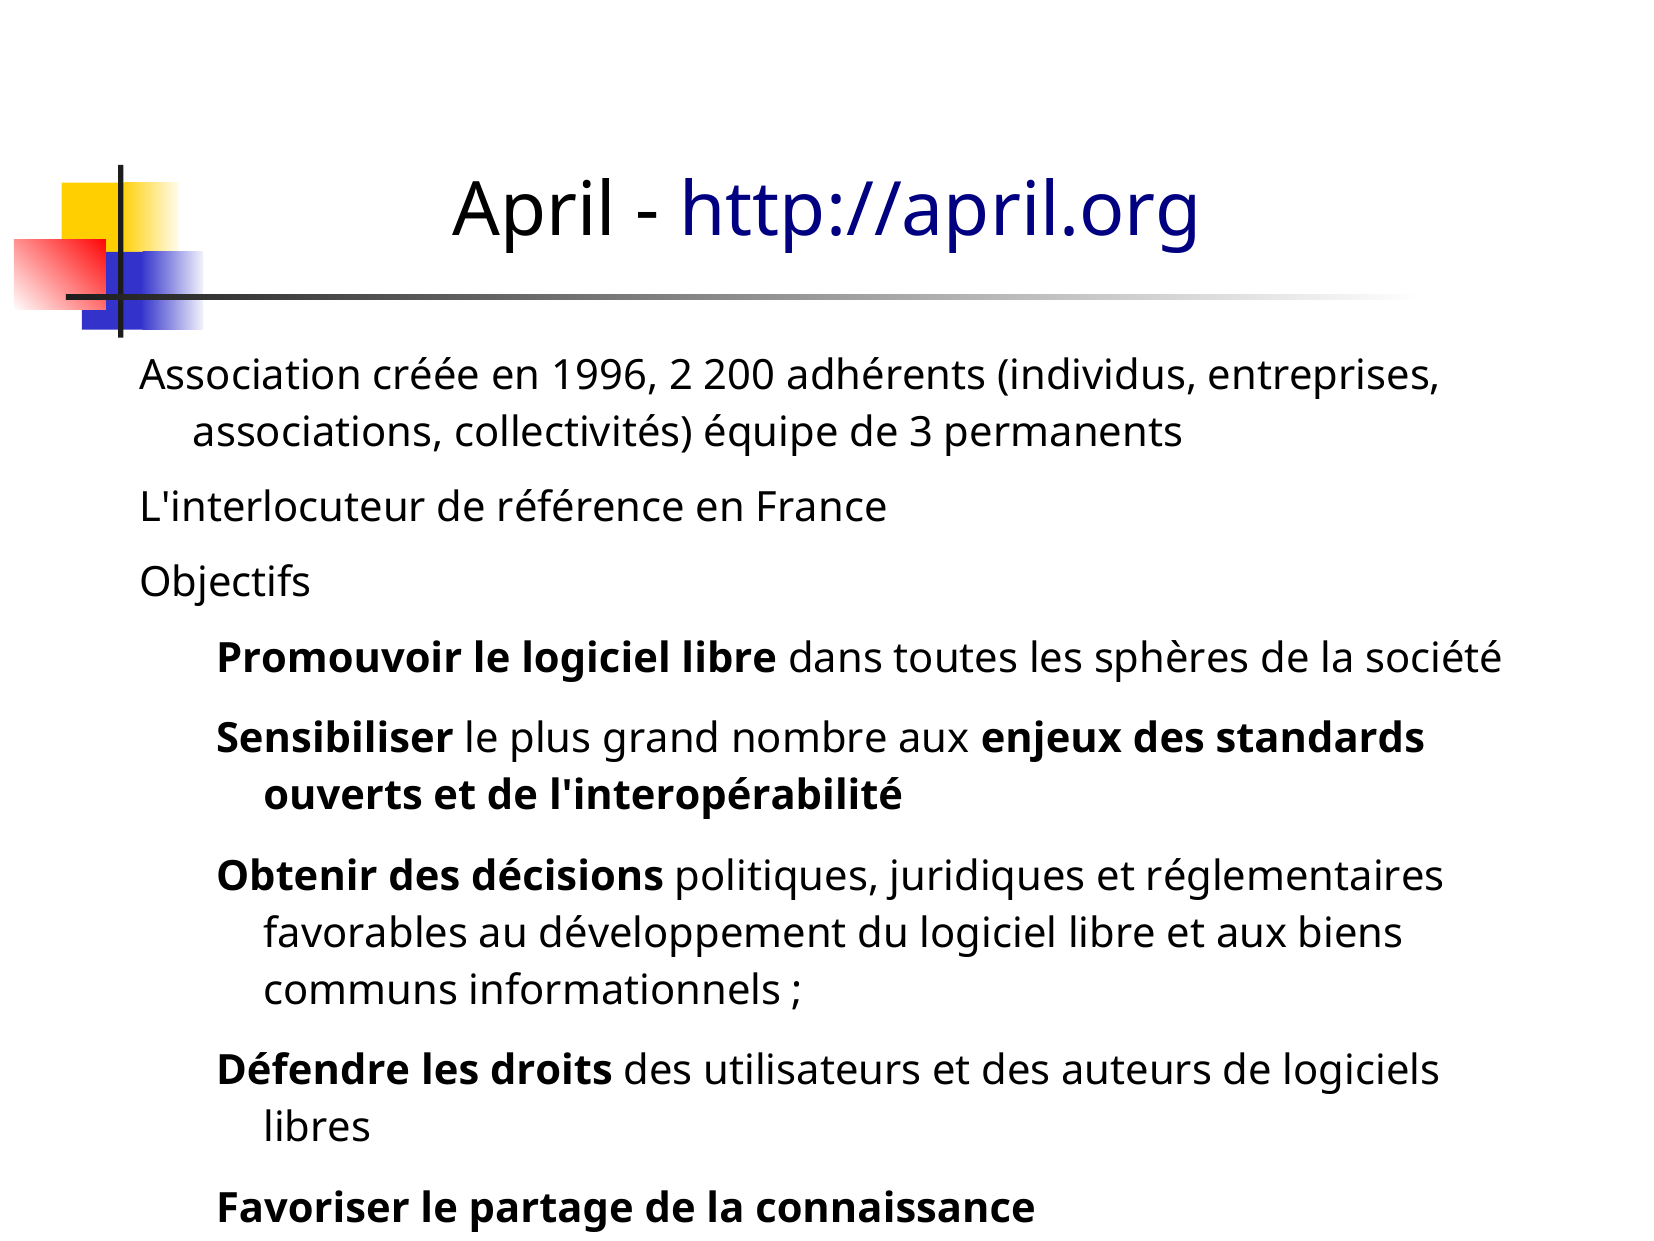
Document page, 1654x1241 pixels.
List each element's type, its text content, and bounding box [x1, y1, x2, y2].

list Association créée en 1996, 2 200 adhérents (individus, entreprises, associations, collectivités) équipe de 3 permanents L'interlocuteur de référence en France Objectifs Promouvoir le logiciel libre dans toutes les sphères de la société Sensibiliser le plus grand nombre aux enjeux des standards ouverts et de l'interopérabilité Obtenir des décisions politiques, juridiques et réglementaires favorables au développement du logiciel libre et aux biens communs informationnels ; Défendre les droits des utilisateurs et des auteurs de logiciels libres Favoriser le partage de la connaissance [121, 344, 1534, 1205]
title April - http://april.org [121, 102, 1534, 311]
